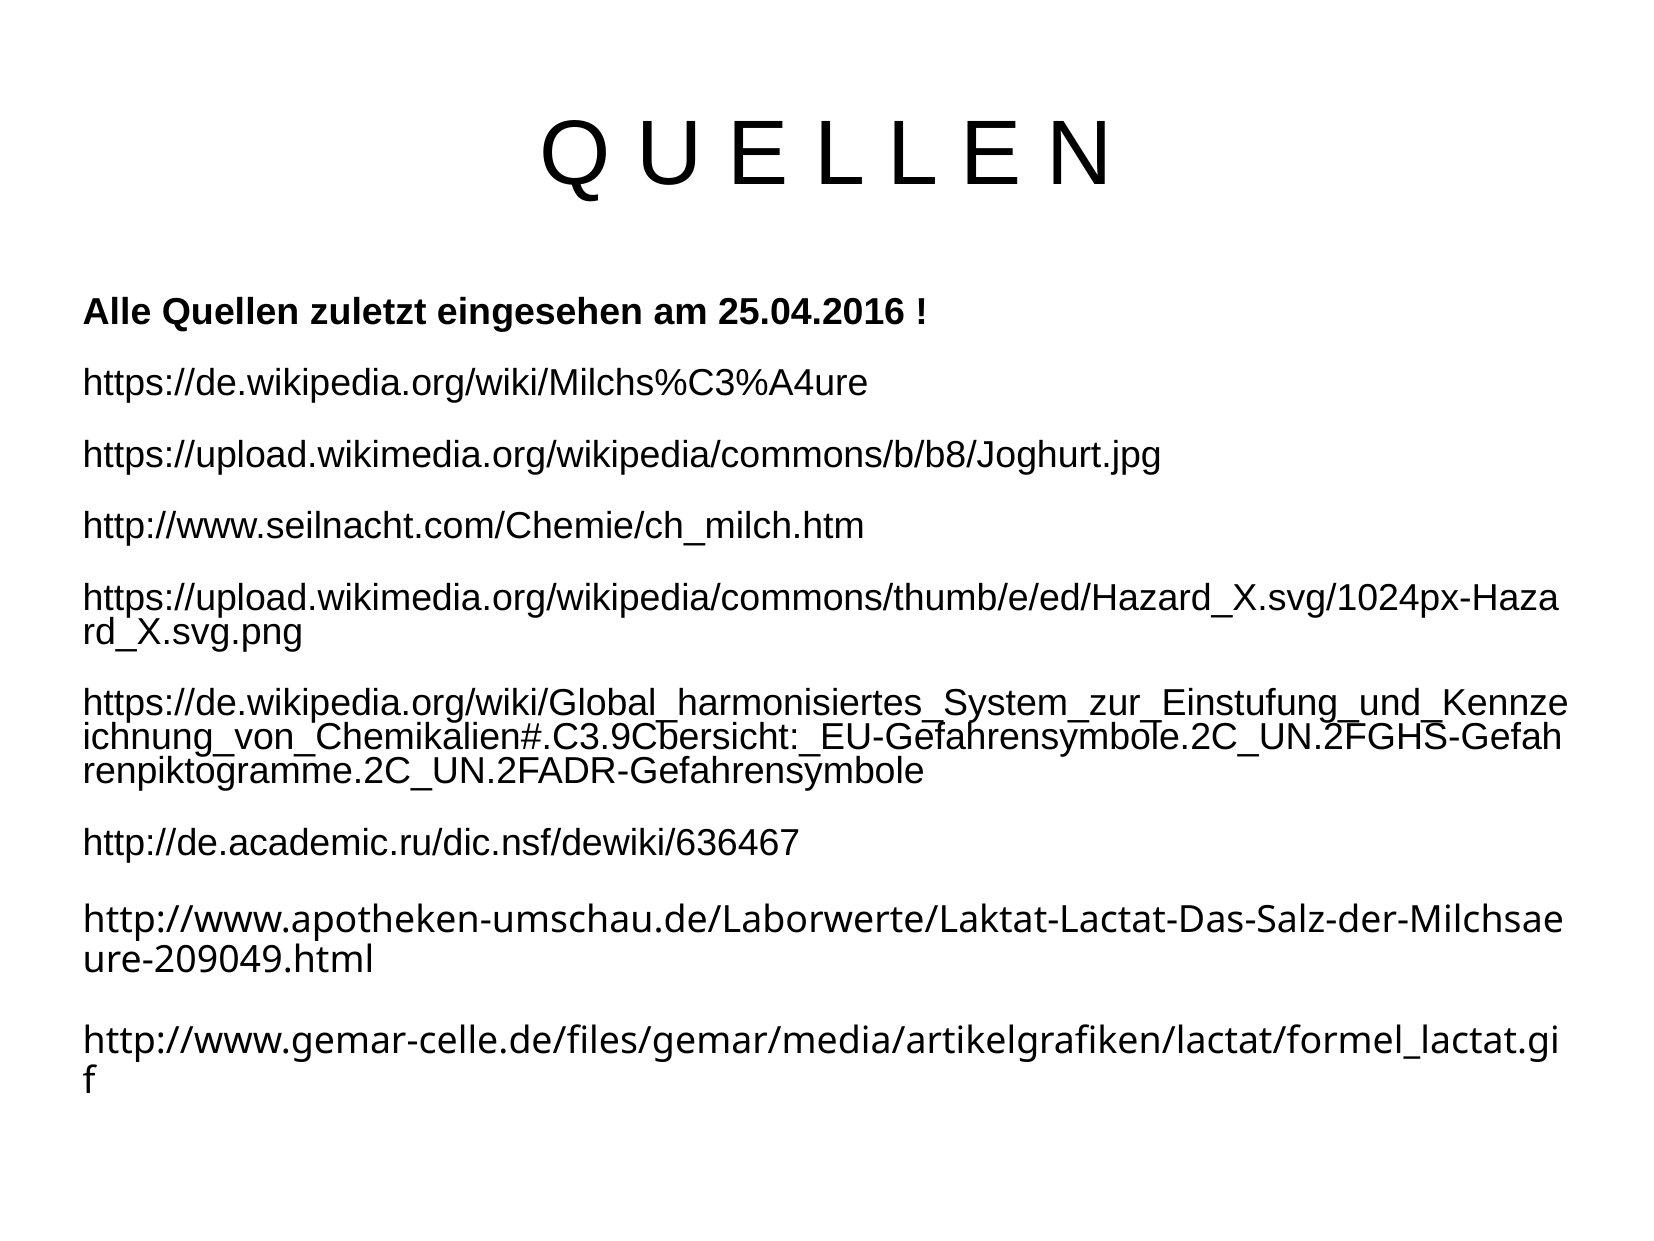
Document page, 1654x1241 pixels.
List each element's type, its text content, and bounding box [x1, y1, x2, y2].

list Alle Quellen zuletzt eingesehen am 25.04.2016 ! https://de.wikipedia.org/wiki/Milchs%C3%A4ure https://upload.wikimedia.org/wikipedia/commons/b/b8/Joghurt.jpg http://www.seilnacht.com/Chemie/ch_milch.htm https://upload.wikimedia.org/wikipedia/commons/thumb/e/ed/Hazard_X.svg/1024px-Hazard_X.svg.png https://de.wikipedia.org/wiki/Global_harmonisiertes_System_zur_Einstufung_und_Kennzeichnung_von_Chemikalien#.C3.9Cbersicht:_EU-Gefahrensymbole.2C_UN.2FGHS-Gefahrenpiktogramme.2C_UN.2FADR-Gefahrensymbole http://de.academic.ru/dic.nsf/dewiki/636467 http://www.apotheken-umschau.de/Laborwerte/Laktat-Lactat-Das-Salz-der-Milchsaeure-209049.html http://www.gemar-celle.de/files/gemar/media/artikelgrafiken/lactat/formel_lactat.gif [82, 290, 1571, 1010]
title Q U E L L E N [82, 49, 1571, 257]
